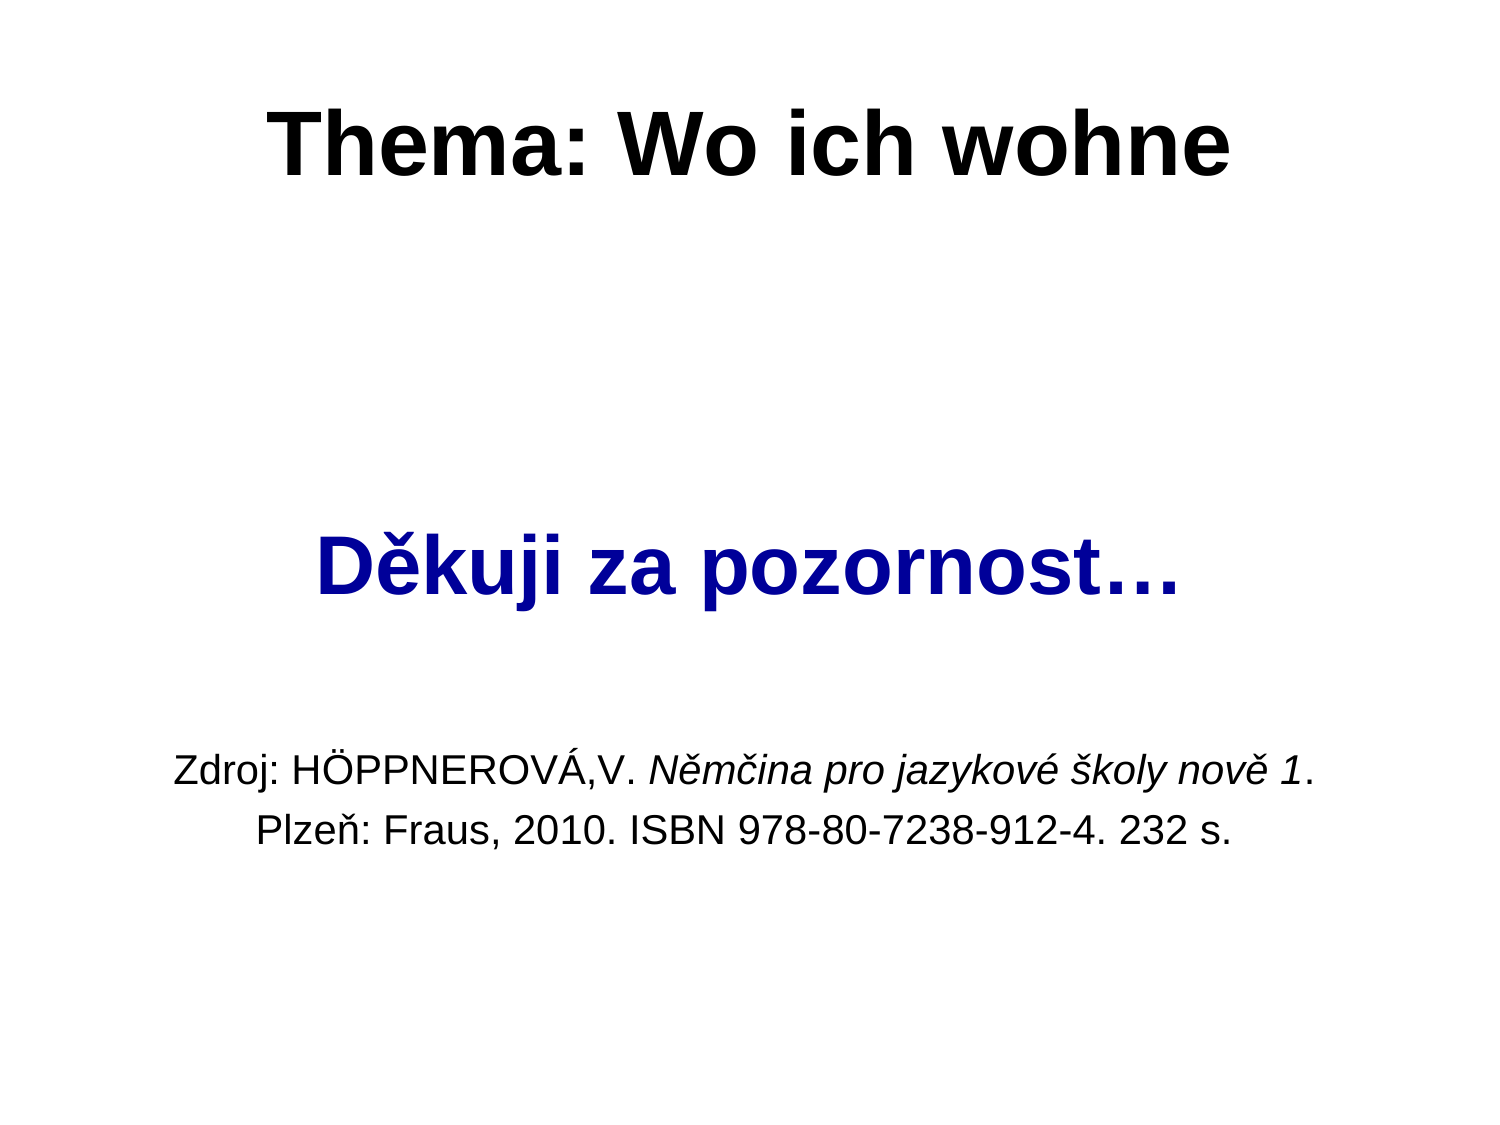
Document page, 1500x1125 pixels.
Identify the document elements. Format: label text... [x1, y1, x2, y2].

list Děkuji za pozornost… Zdroj: HÖPPNEROVÁ,V. Němčina pro jazykové školy nově 1. Plzeň: Fraus, 2010. ISBN 978-80-7238-912-4. 232 s. [75, 262, 1426, 1006]
title Thema: Wo ich wohne [75, 45, 1426, 233]
